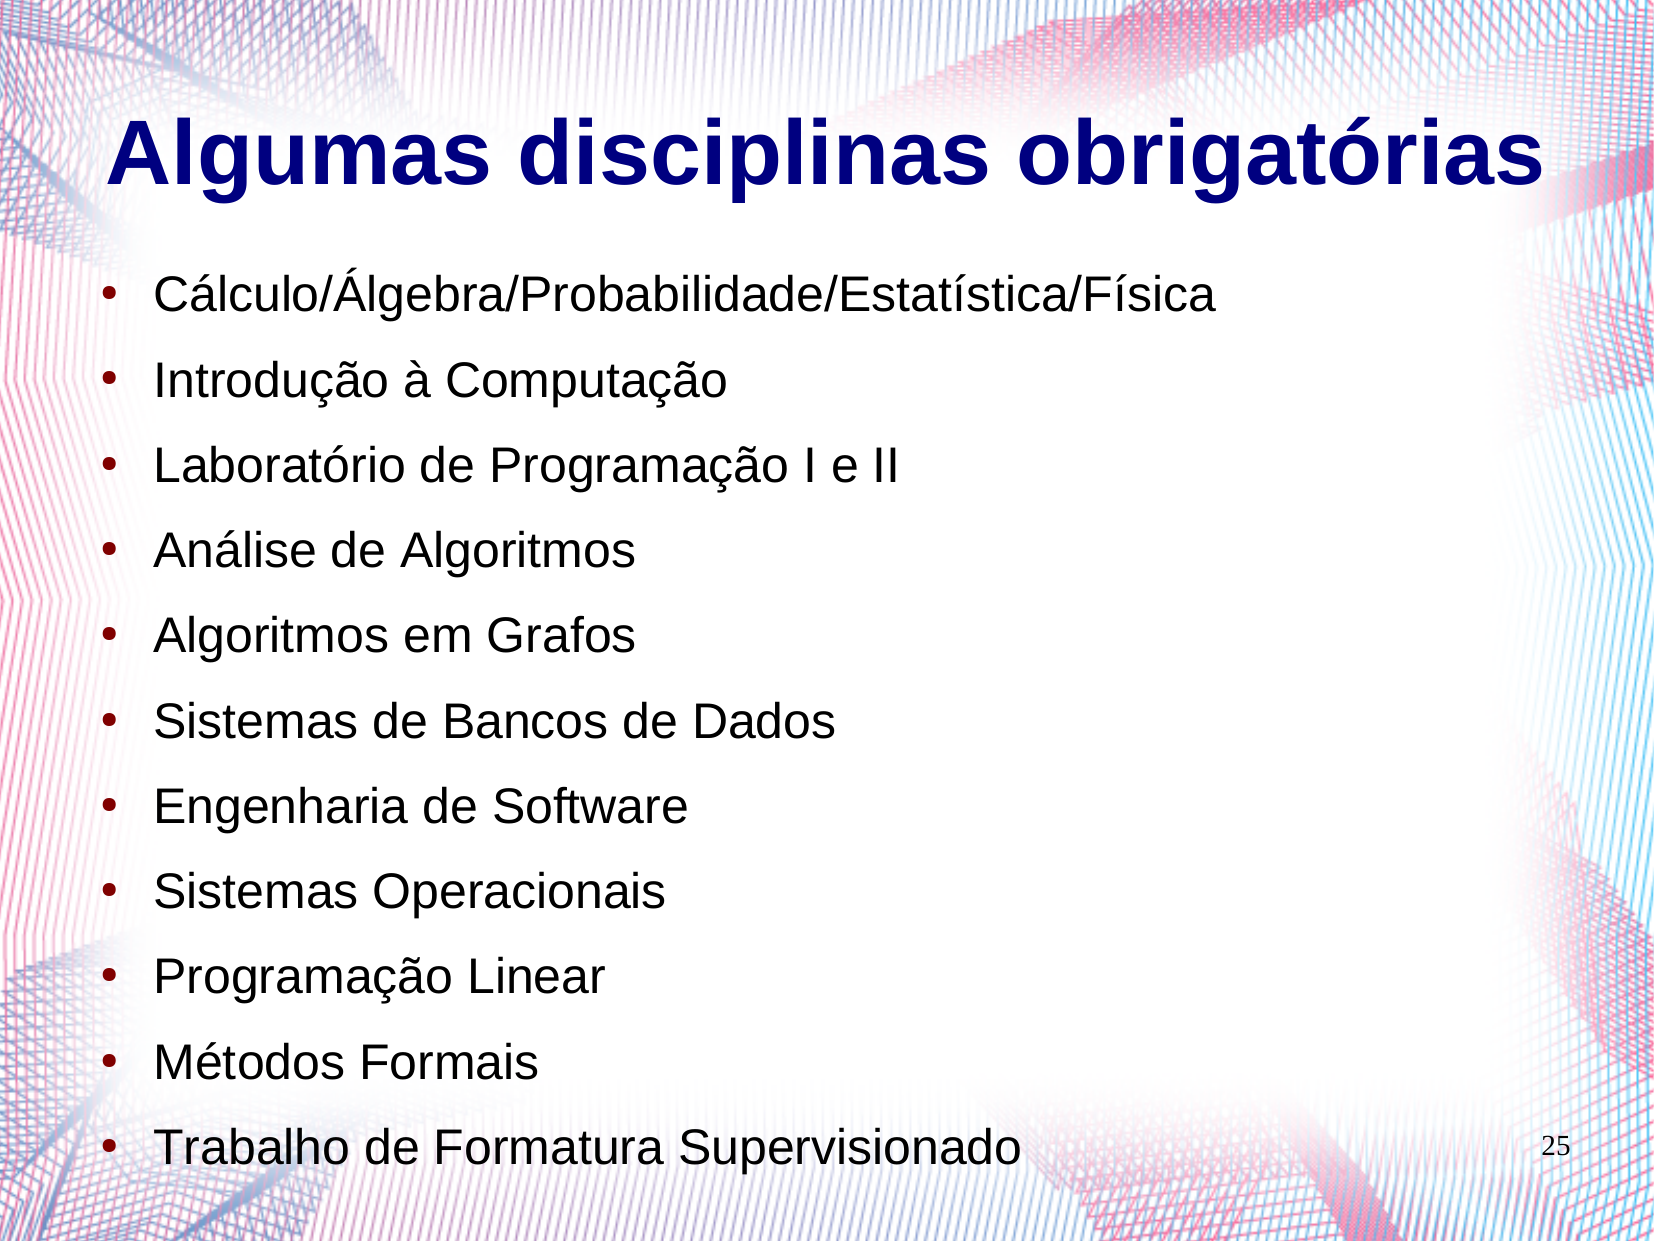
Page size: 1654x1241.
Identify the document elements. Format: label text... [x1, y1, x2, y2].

title Algumas disciplinas obrigatórias [82, 49, 1571, 257]
picture [0, 0, 1654, 1241]
list Cálculo/Álgebra/Probabilidade/Estatística/Física Introdução à Computação Laboratório de Programação I e II Análise de Algoritmos Algoritmos em Grafos Sistemas de Bancos de Dados Engenharia de Software Sistemas Operacionais Programação Linear Métodos Formais Trabalho de Formatura Supervisionado [82, 266, 1571, 1176]
